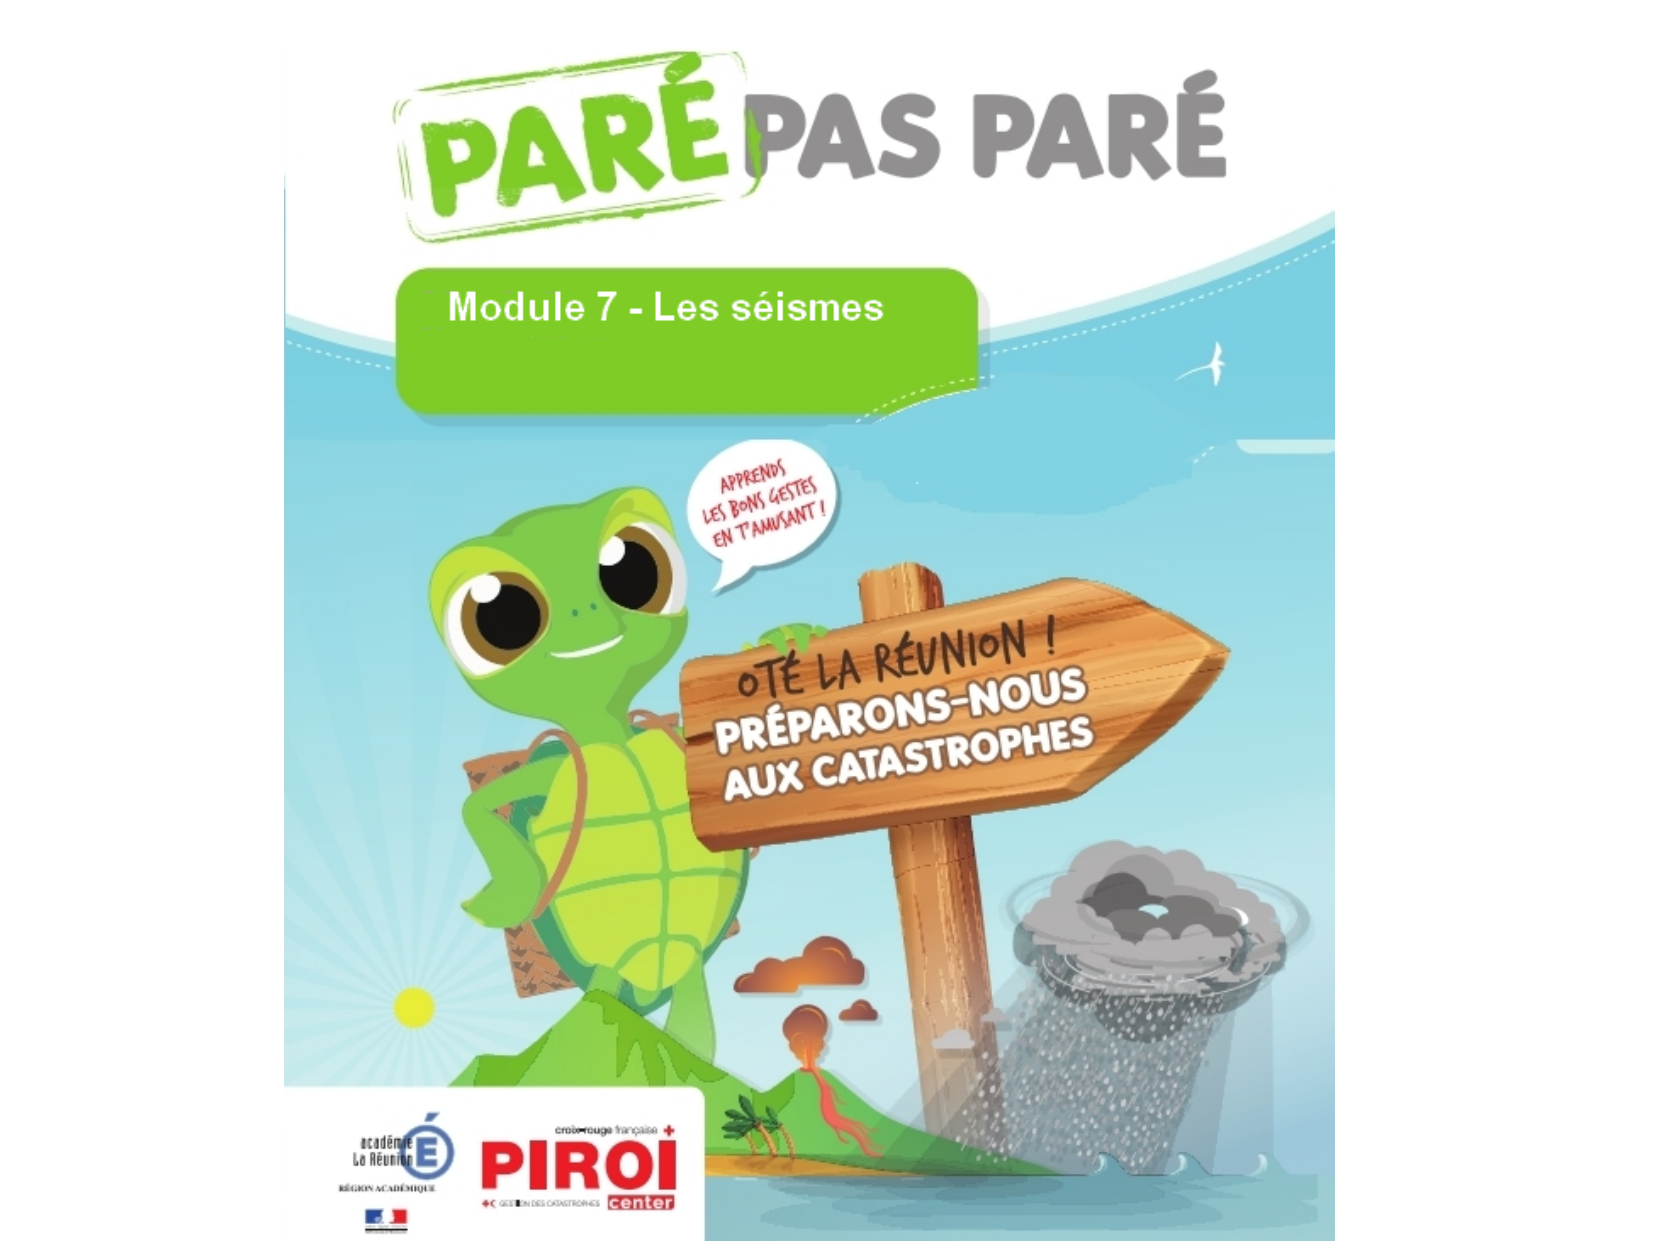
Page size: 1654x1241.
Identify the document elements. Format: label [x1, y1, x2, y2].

picture [284, 47, 1335, 1241]
